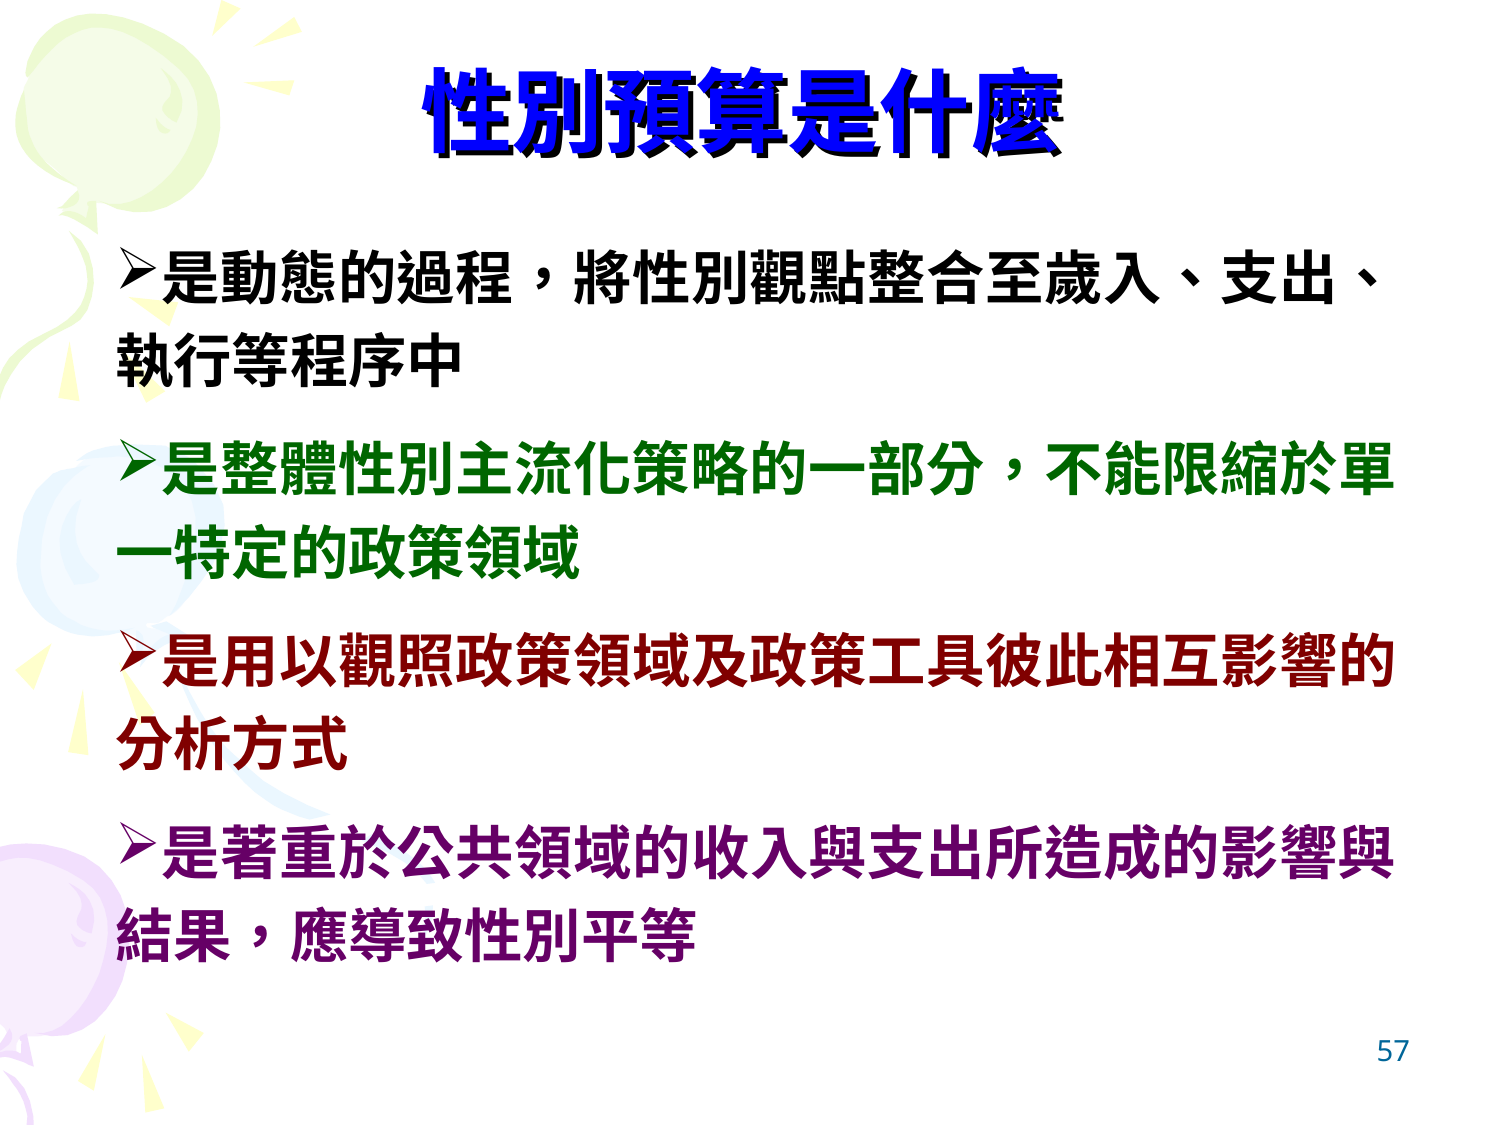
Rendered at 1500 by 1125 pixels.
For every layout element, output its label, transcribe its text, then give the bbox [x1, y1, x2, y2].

list 是動態的過程，將性別觀點整合至歲入、支出、執行等程序中 是整體性別主流化策略的一部分，不能限縮於單一特定的政策領域 是用以觀照政策領域及政策工具彼此相互影響的分析方式 是著重於公共領域的收入與支出所造成的影響與結果，應導致性別平等 [100, 219, 1412, 994]
text_box <編號> [1074, 1024, 1426, 1100]
title 性別預算是什麼 [64, 66, 1418, 173]
